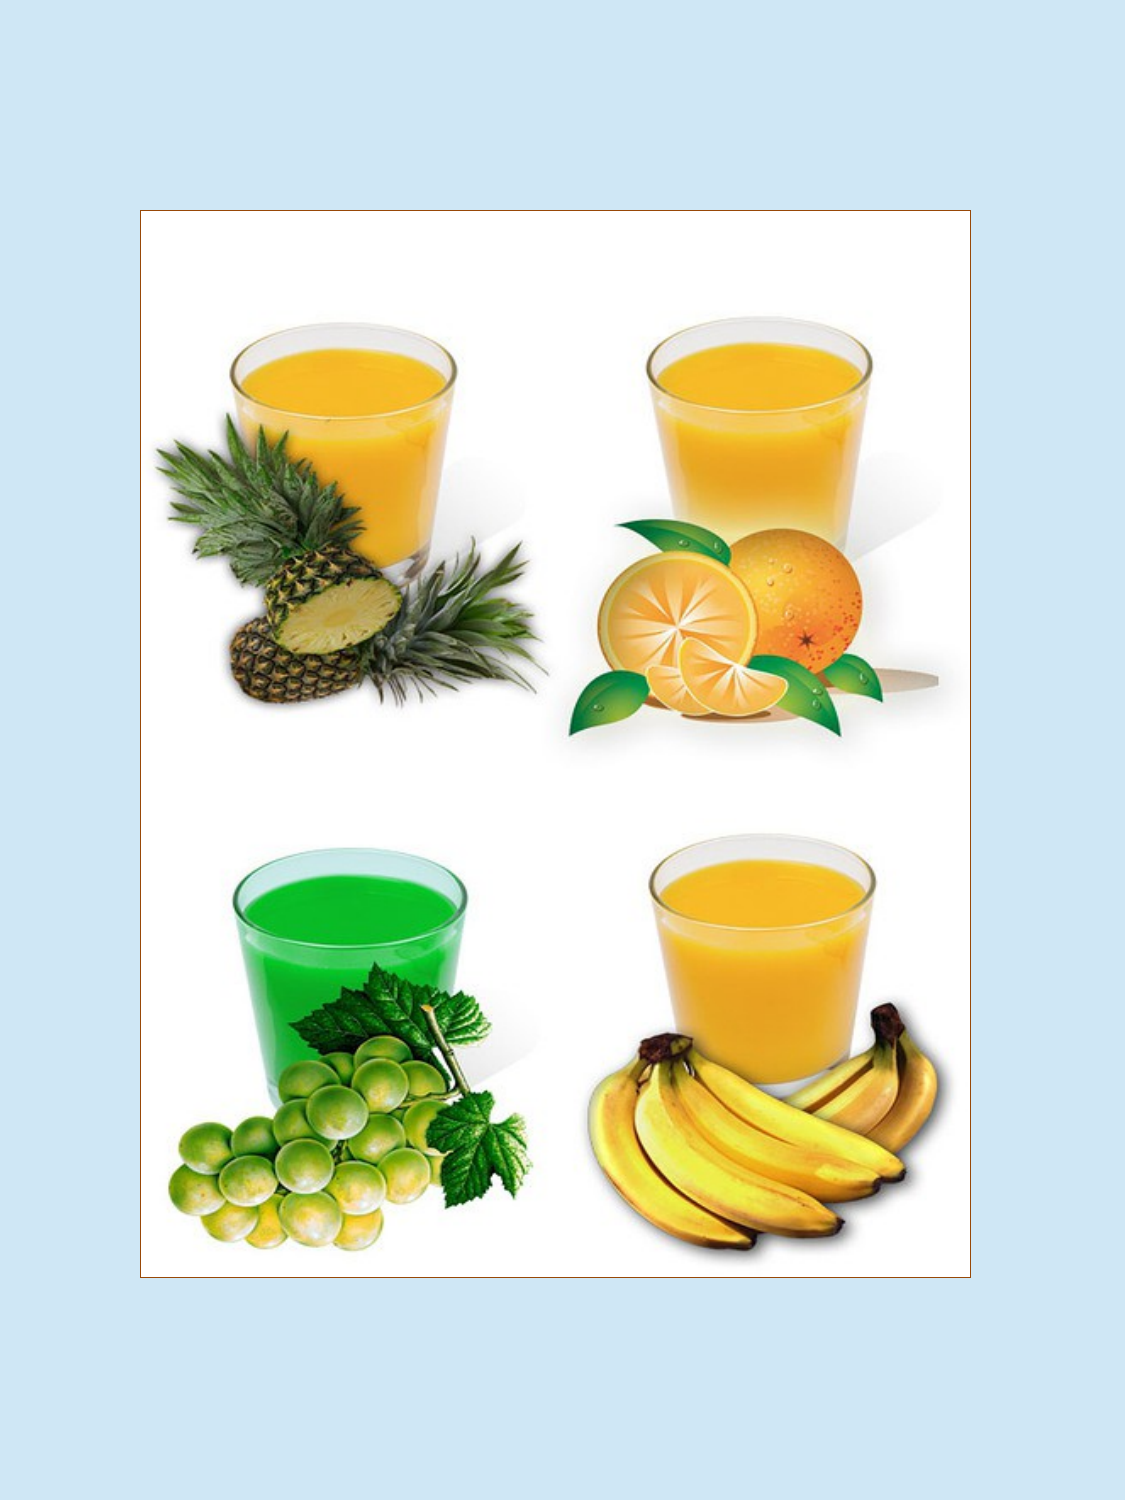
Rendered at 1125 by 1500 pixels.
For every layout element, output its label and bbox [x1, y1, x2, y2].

picture [140, 210, 971, 1278]
